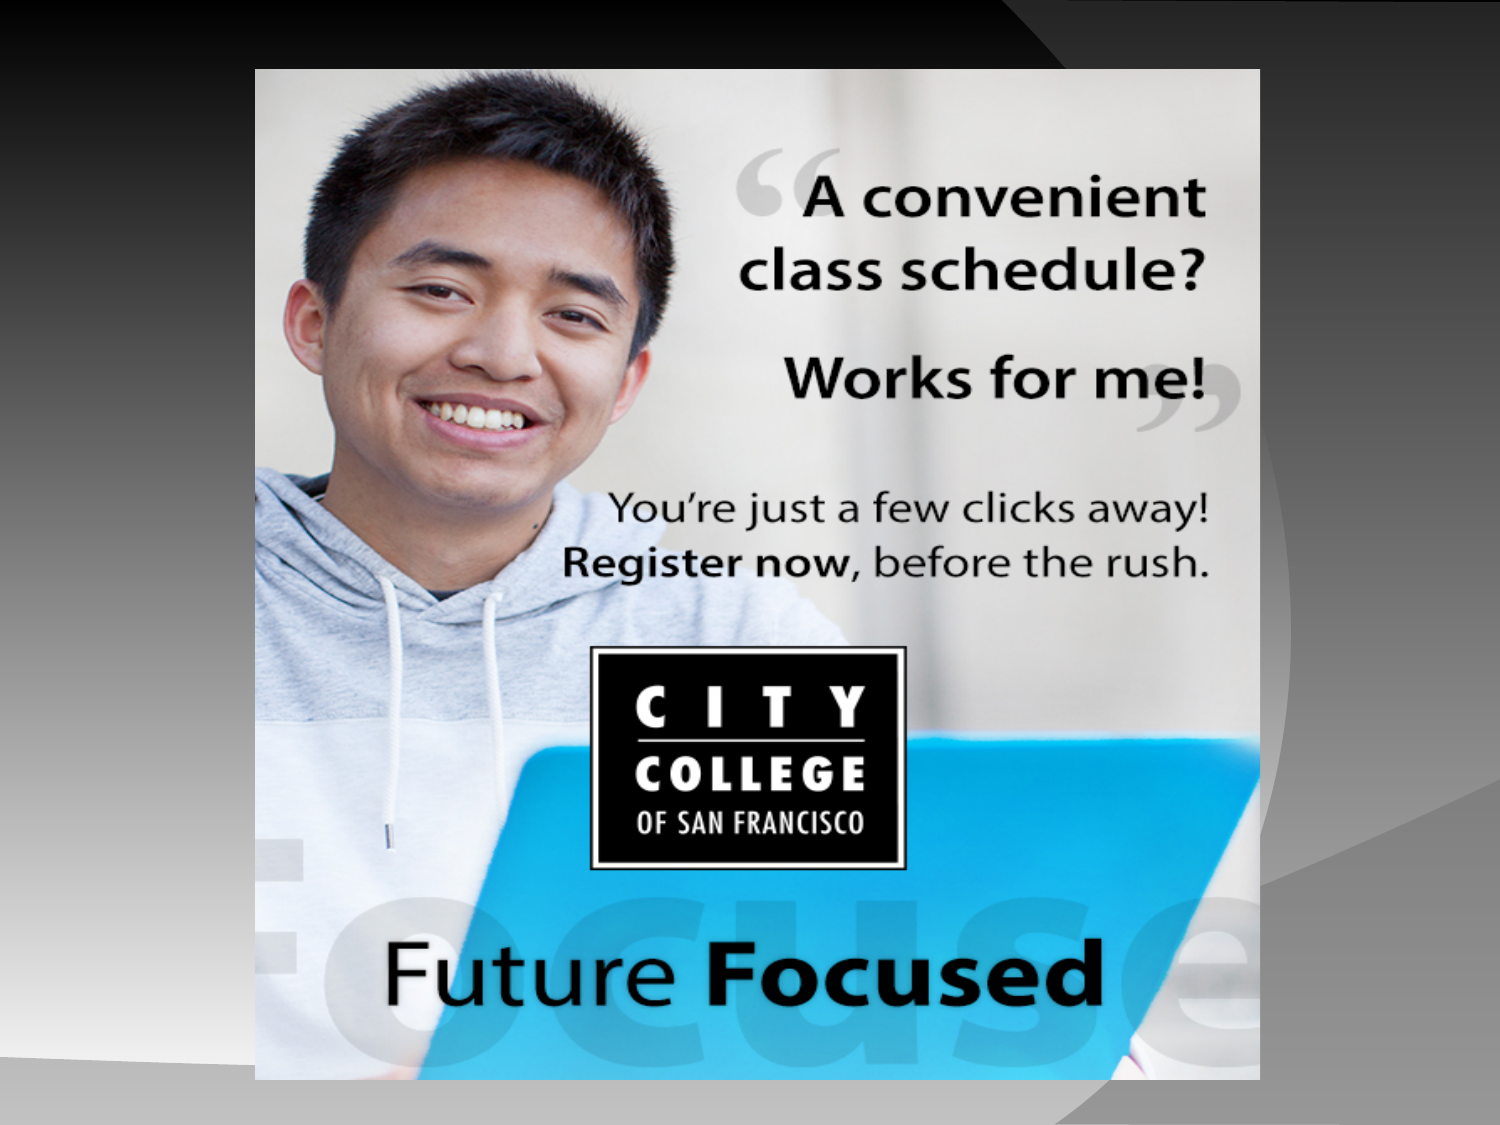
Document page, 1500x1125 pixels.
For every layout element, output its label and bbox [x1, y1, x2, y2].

picture [255, 69, 1261, 1081]
